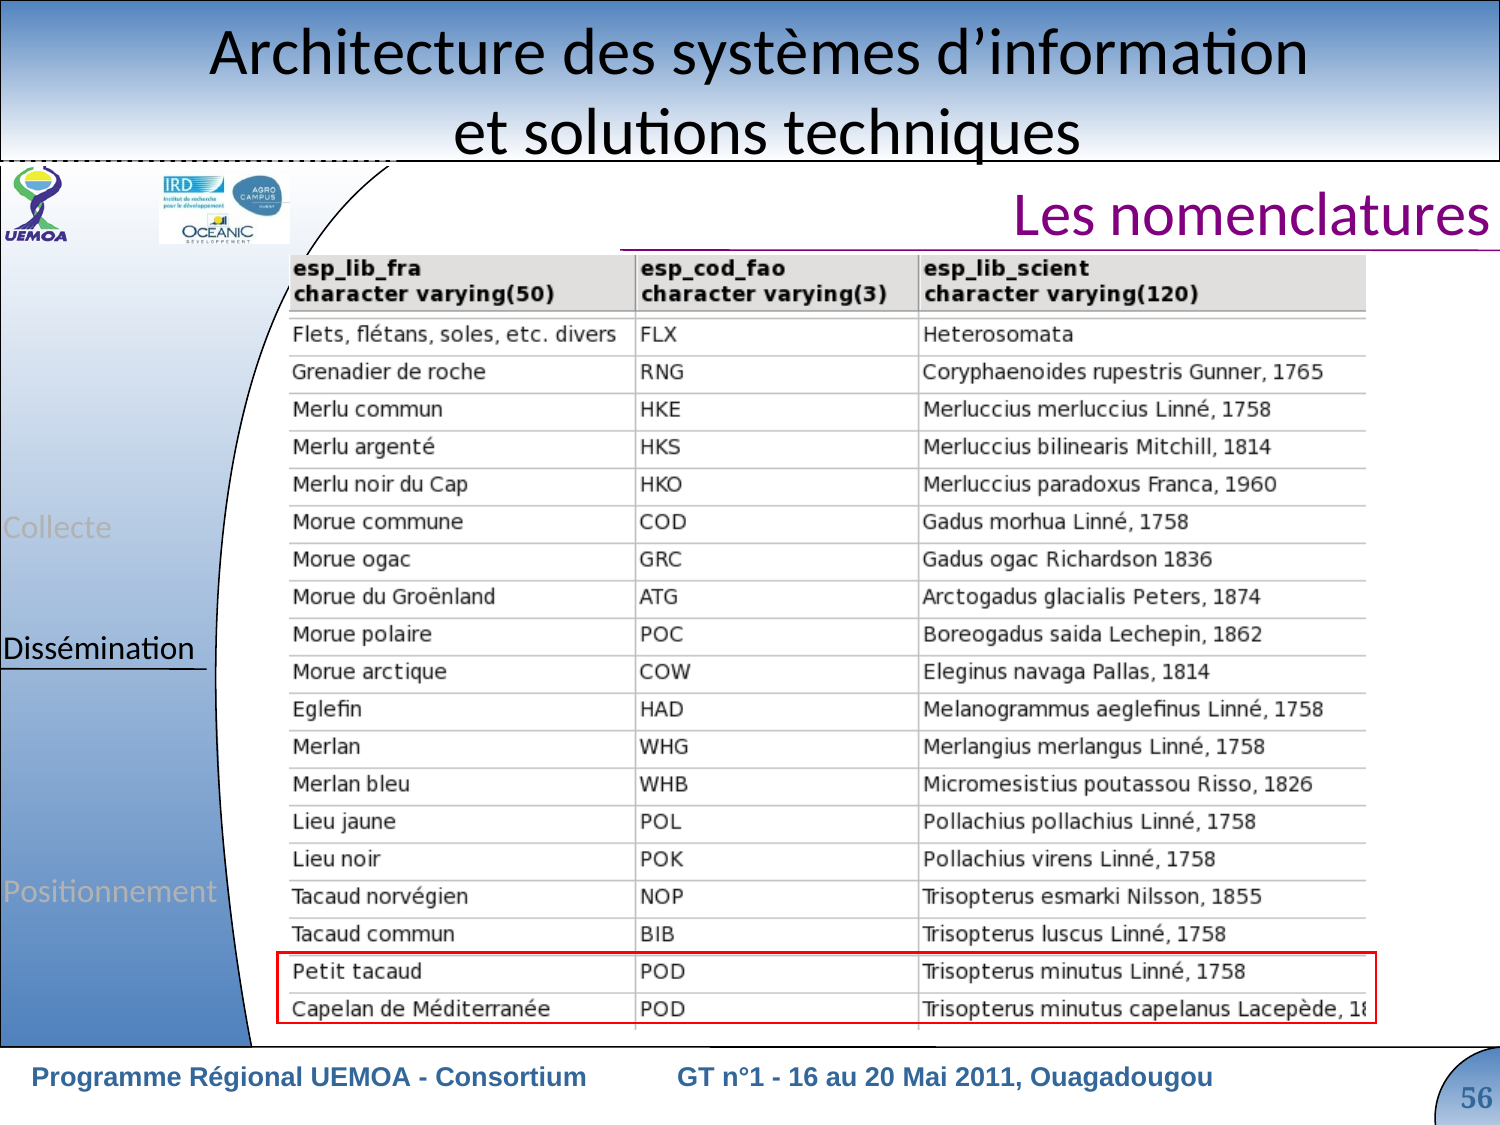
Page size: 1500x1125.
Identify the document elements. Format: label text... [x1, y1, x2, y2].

text_box Architecture des systèmes d’information et solutions techniques [53, 0, 1483, 161]
picture [289, 255, 1366, 951]
text_box Les nomenclatures [265, 165, 1500, 256]
picture [314, 1024, 1366, 1030]
picture [314, 954, 1366, 1022]
picture [159, 173, 265, 244]
picture [0, 166, 73, 244]
text_box Collecte Dissémination Positionnement [0, 497, 314, 1039]
